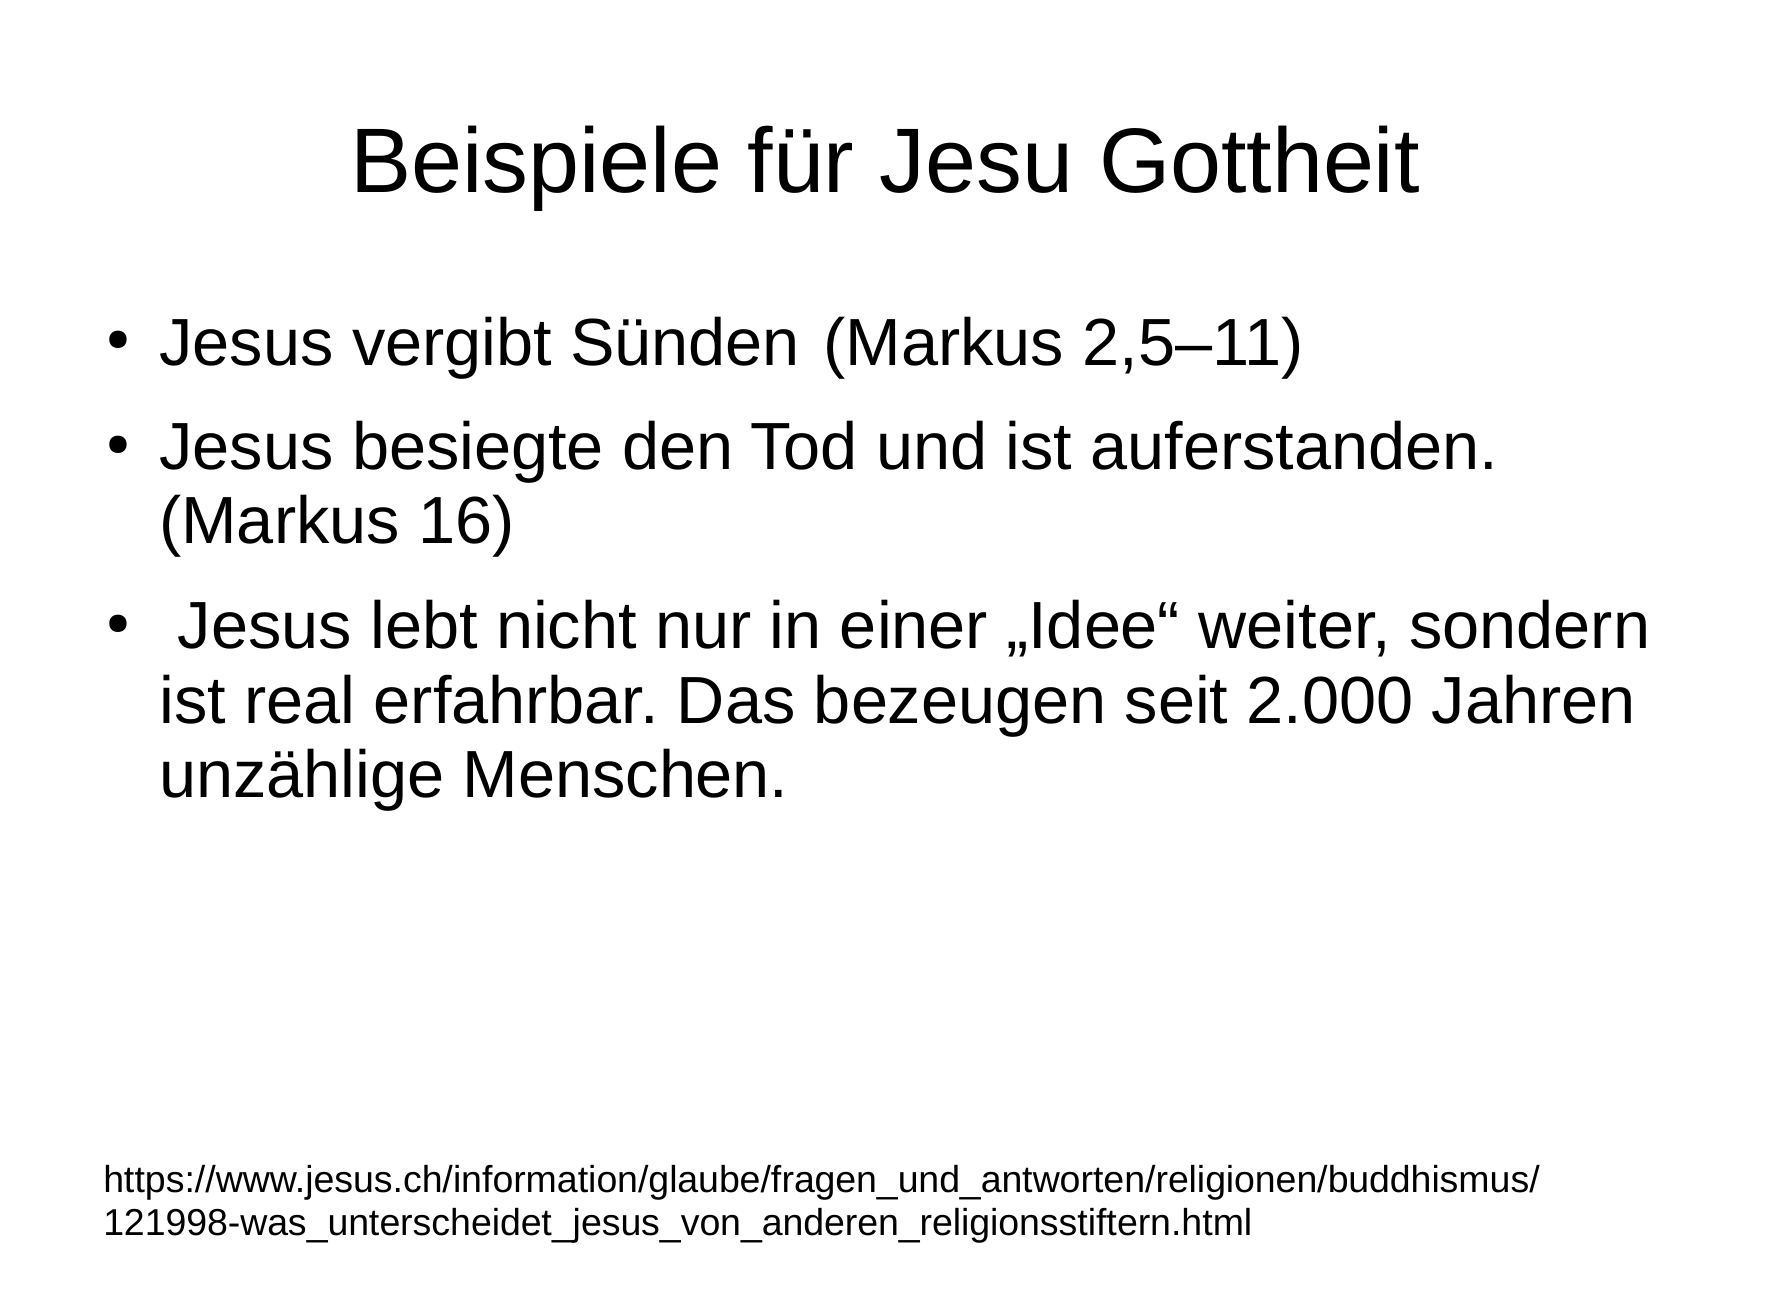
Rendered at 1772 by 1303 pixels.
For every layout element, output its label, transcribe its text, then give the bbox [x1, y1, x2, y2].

title Beispiele für Jesu Gottheit [88, 59, 1683, 262]
text_box https://www.jesus.ch/information/glaube/fragen_und_antworten/religionen/buddhismus/121998-was_unterscheidet_jesus_von_anderen_religionsstiftern.html [88, 1151, 1689, 1251]
list Jesus vergibt Sünden (Markus 2,5–11) Jesus besiegte den Tod und ist auferstanden. (Markus 16) Jesus lebt nicht nur in einer „Idee“ weiter, sondern ist real erfahrbar. Das bezeugen seit 2.000 Jahren unzählige Menschen. [88, 304, 1683, 1150]
